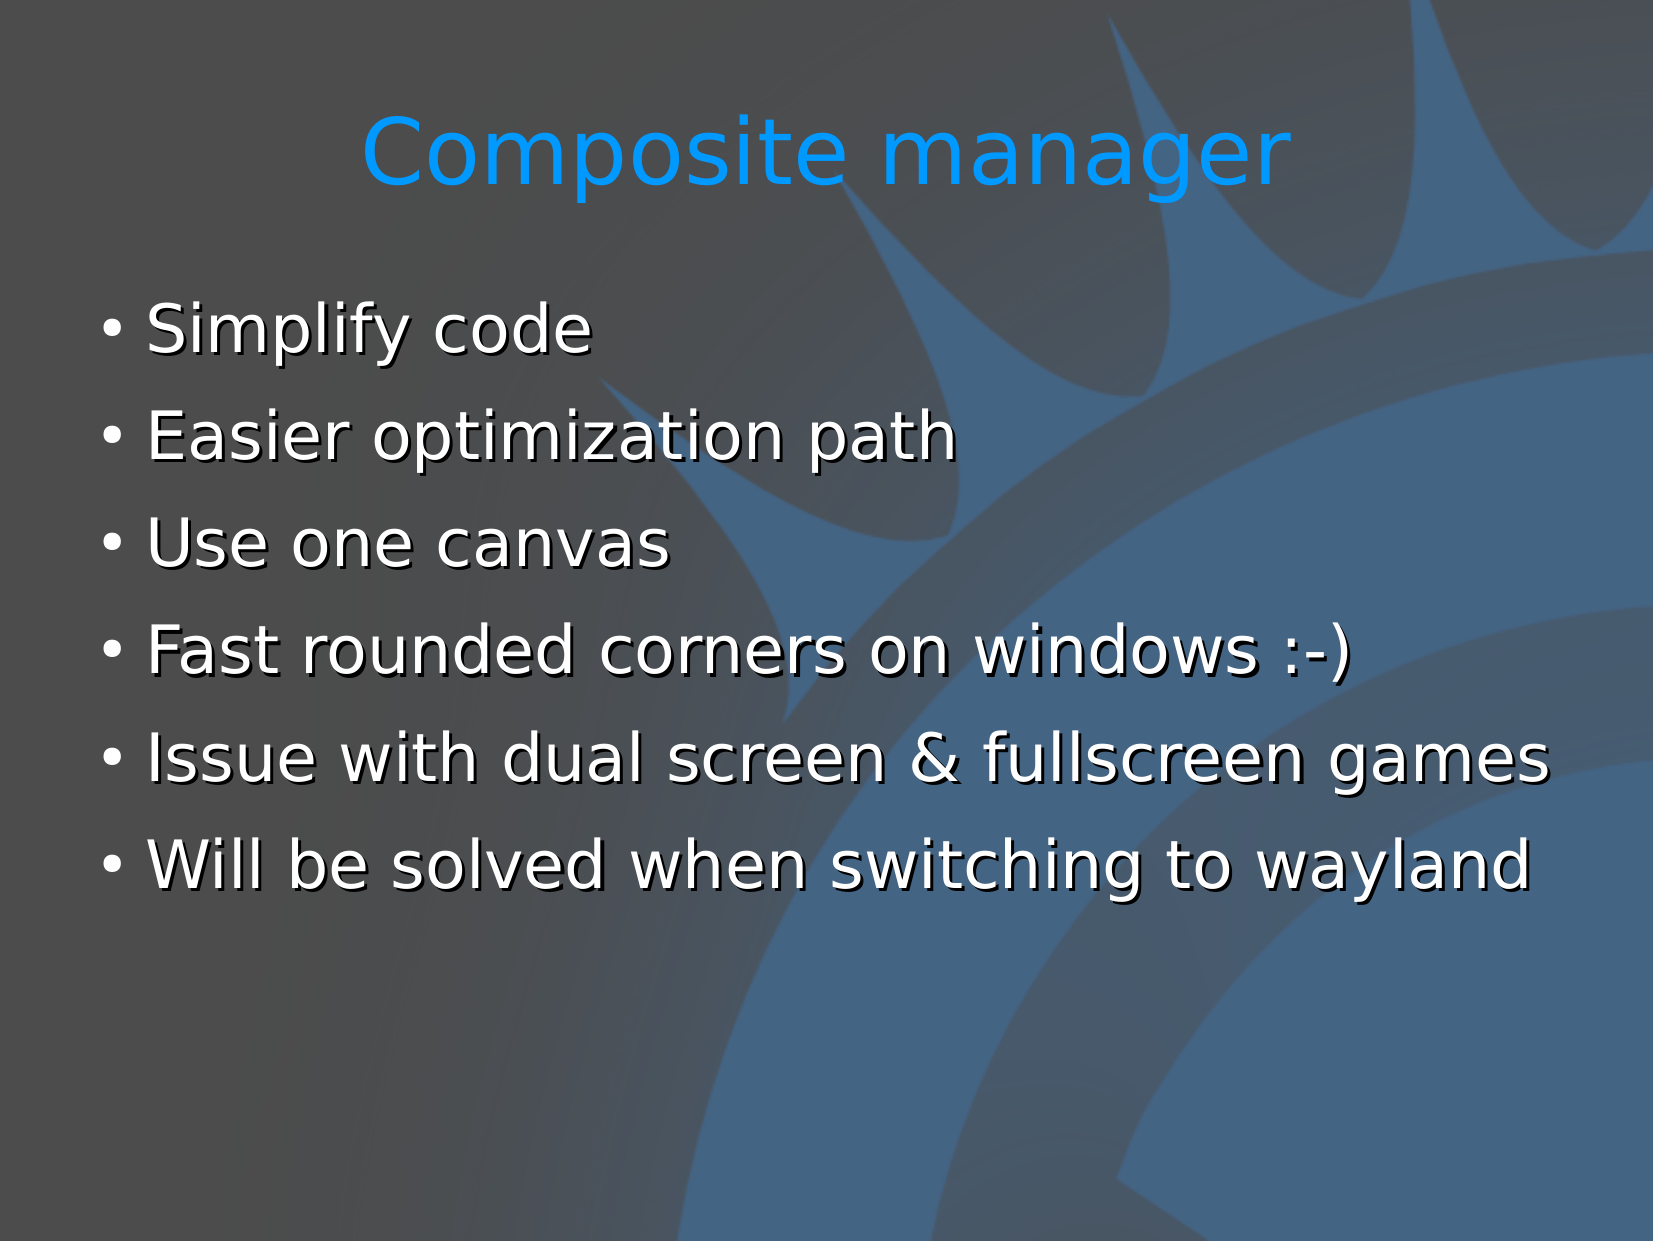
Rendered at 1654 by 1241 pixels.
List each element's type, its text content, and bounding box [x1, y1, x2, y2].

picture [0, 0, 1654, 1241]
title Composite manager [82, 49, 1571, 257]
list Simplify code Easier optimization path Use one canvas Fast rounded corners on windows :-) Issue with dual screen & fullscreen games Will be solved when switching to wayland [82, 290, 1576, 1010]
